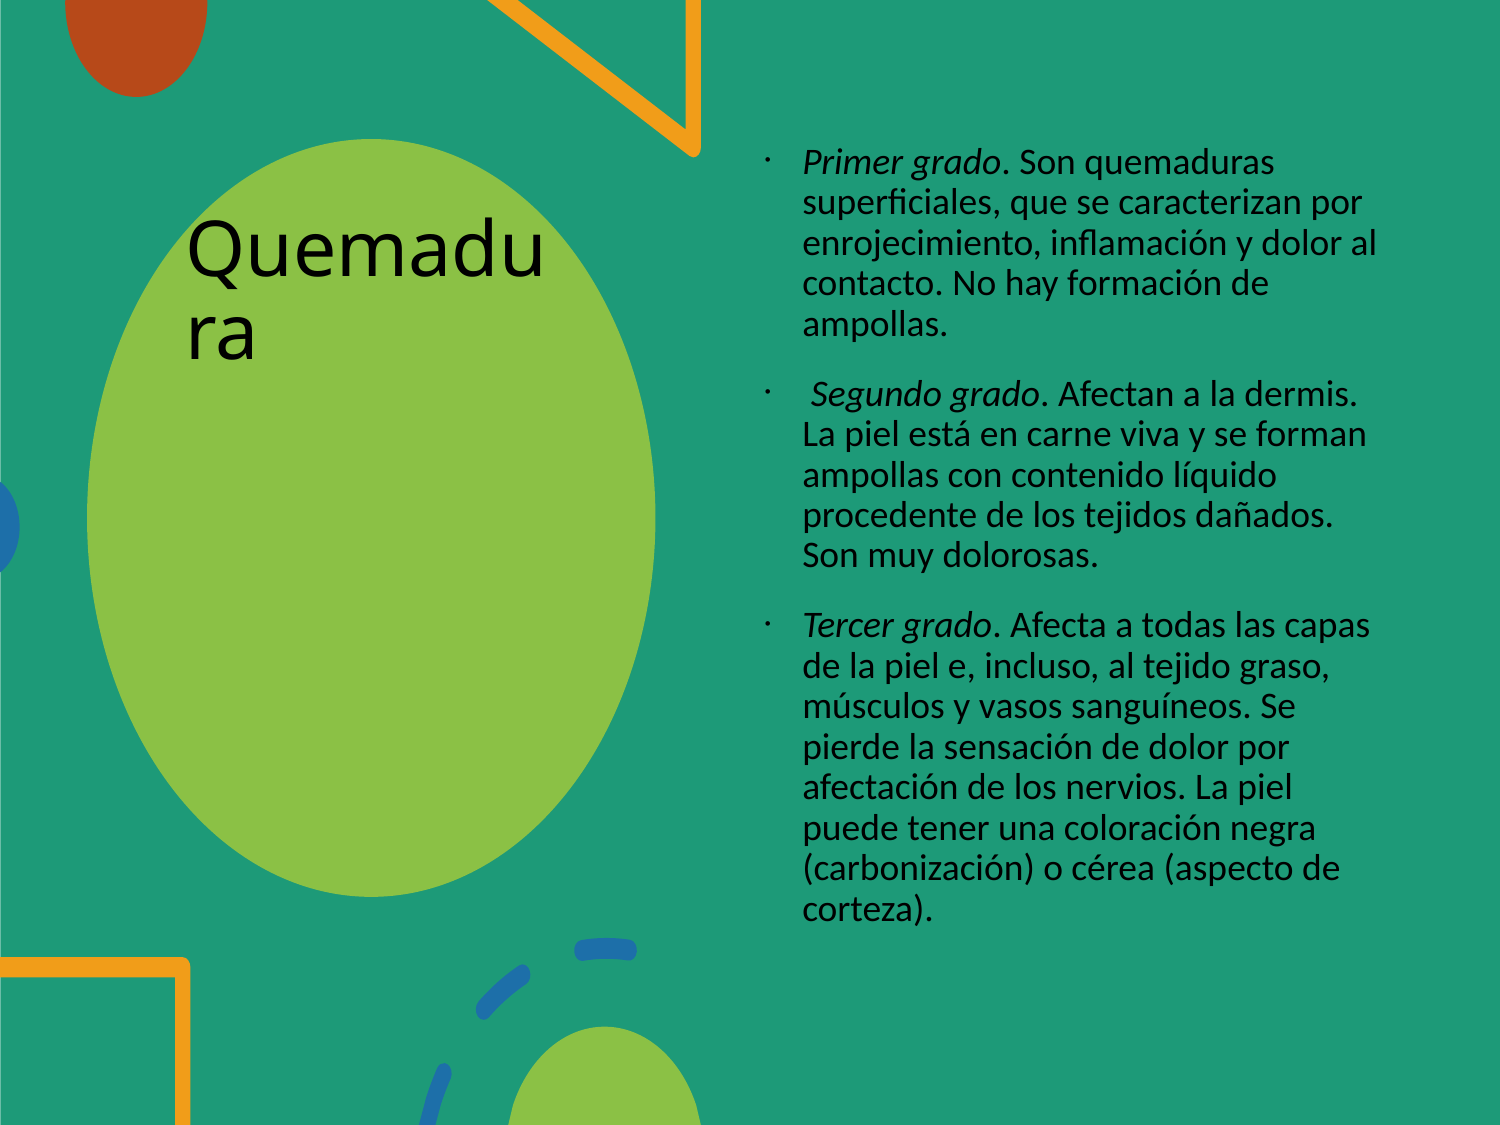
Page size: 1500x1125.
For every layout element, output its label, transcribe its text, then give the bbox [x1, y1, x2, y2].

list Primer grado. Son quemaduras superficiales, que se caracterizan por enrojecimiento, inflamación y dolor al contacto. No hay formación de ampollas. Segundo grado. Afectan a la dermis. La piel está en carne viva y se forman ampollas con contenido líquido procedente de los tejidos dañados. Son muy dolorosas. Tercer grado. Afecta a todas las capas de la piel e, incluso, al tejido graso, músculos y vasos sanguíneos. Se pierde la sensación de dolor por afectación de los nervios. La piel puede tener una coloración negra (carbonización) o cérea (aspecto de corteza). [750, 134, 1397, 937]
title Quemadura [170, 202, 570, 870]
text_box [0, 0, 1500, 1125]
